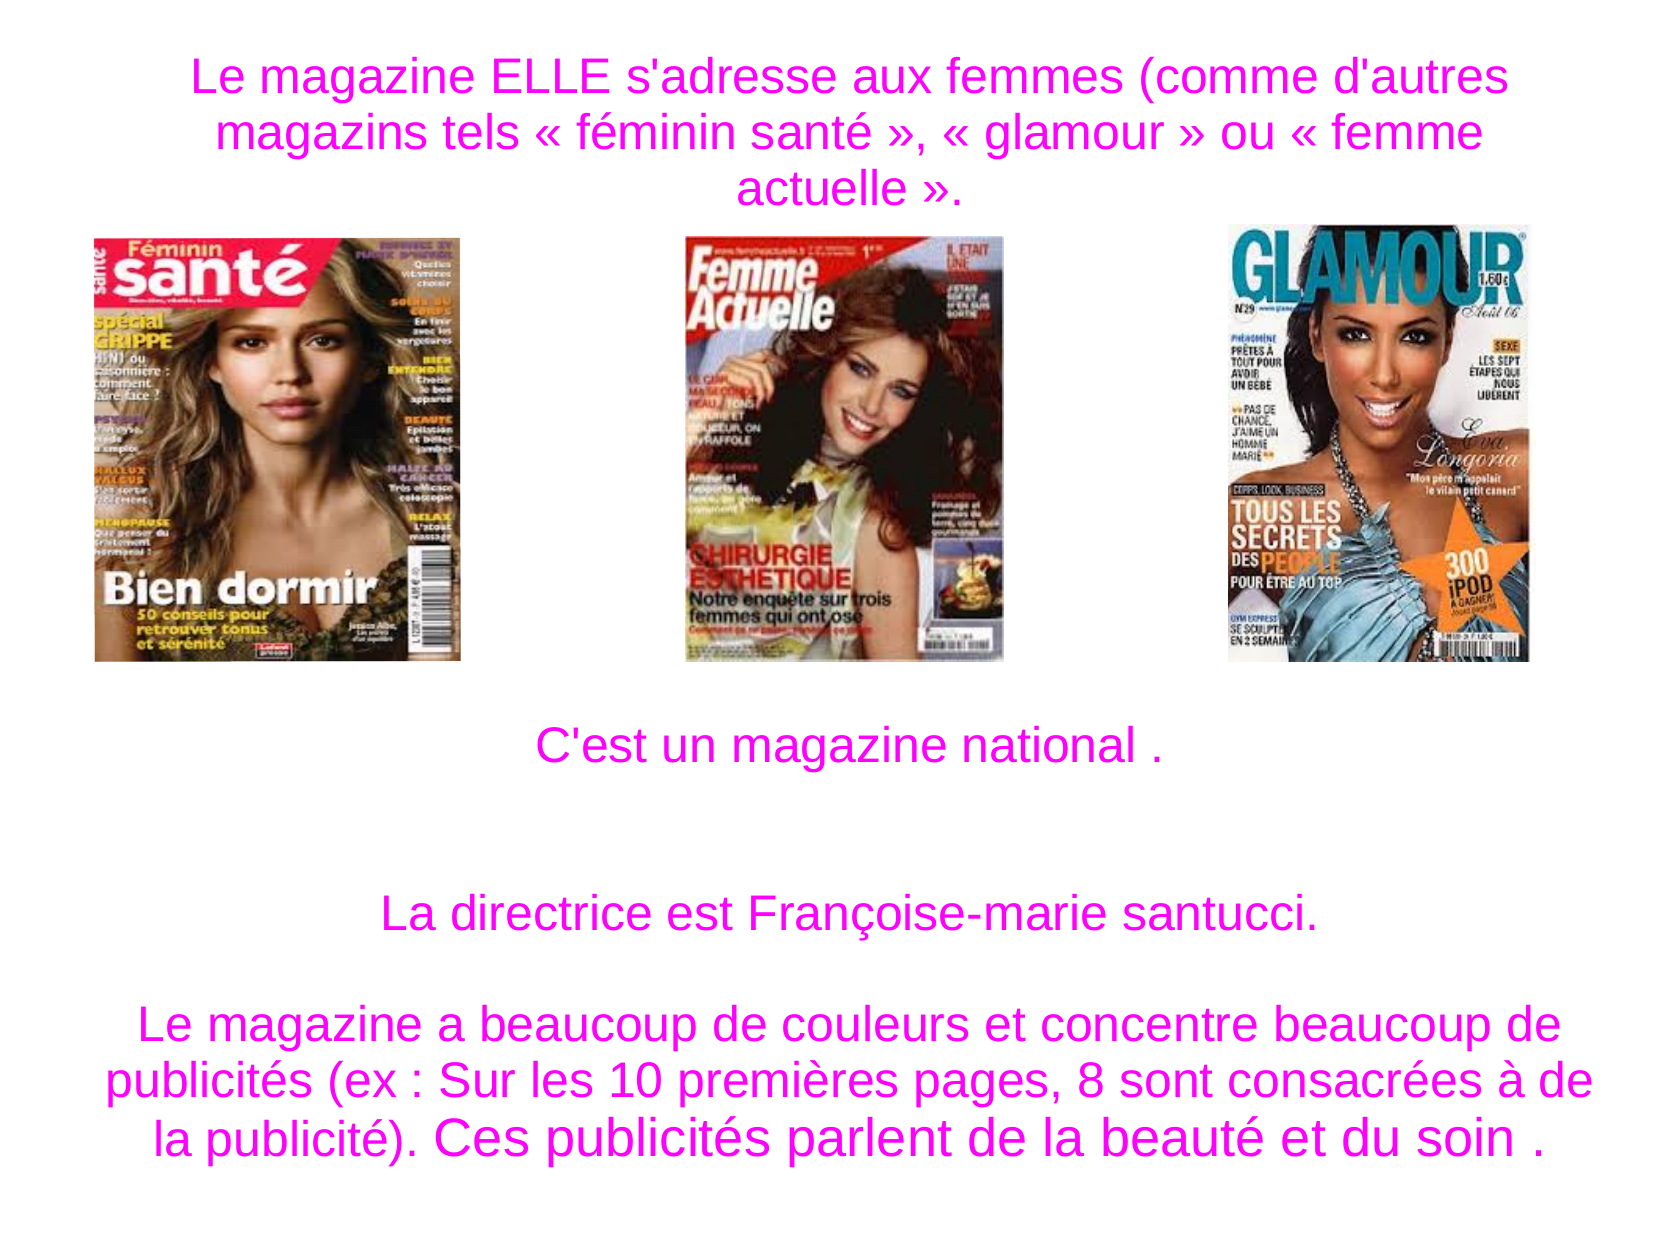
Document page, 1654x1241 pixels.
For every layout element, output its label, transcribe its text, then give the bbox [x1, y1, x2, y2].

title Le magazine ELLE s'adresse aux femmes (comme d'autres magazins tels « féminin santé », « glamour » ou « femme actuelle ». C'est un magazine national . La directrice est Françoise-marie santucci. Le magazine a beaucoup de couleurs et concentre beaucoup de publicités (ex : Sur les 10 premières pages, 8 sont consacrées à de la publicité). Ces publicités parlent de la beauté et du soin . [94, 48, 1607, 1169]
picture [93, 237, 461, 662]
picture [685, 236, 1004, 662]
picture [1228, 224, 1536, 662]
